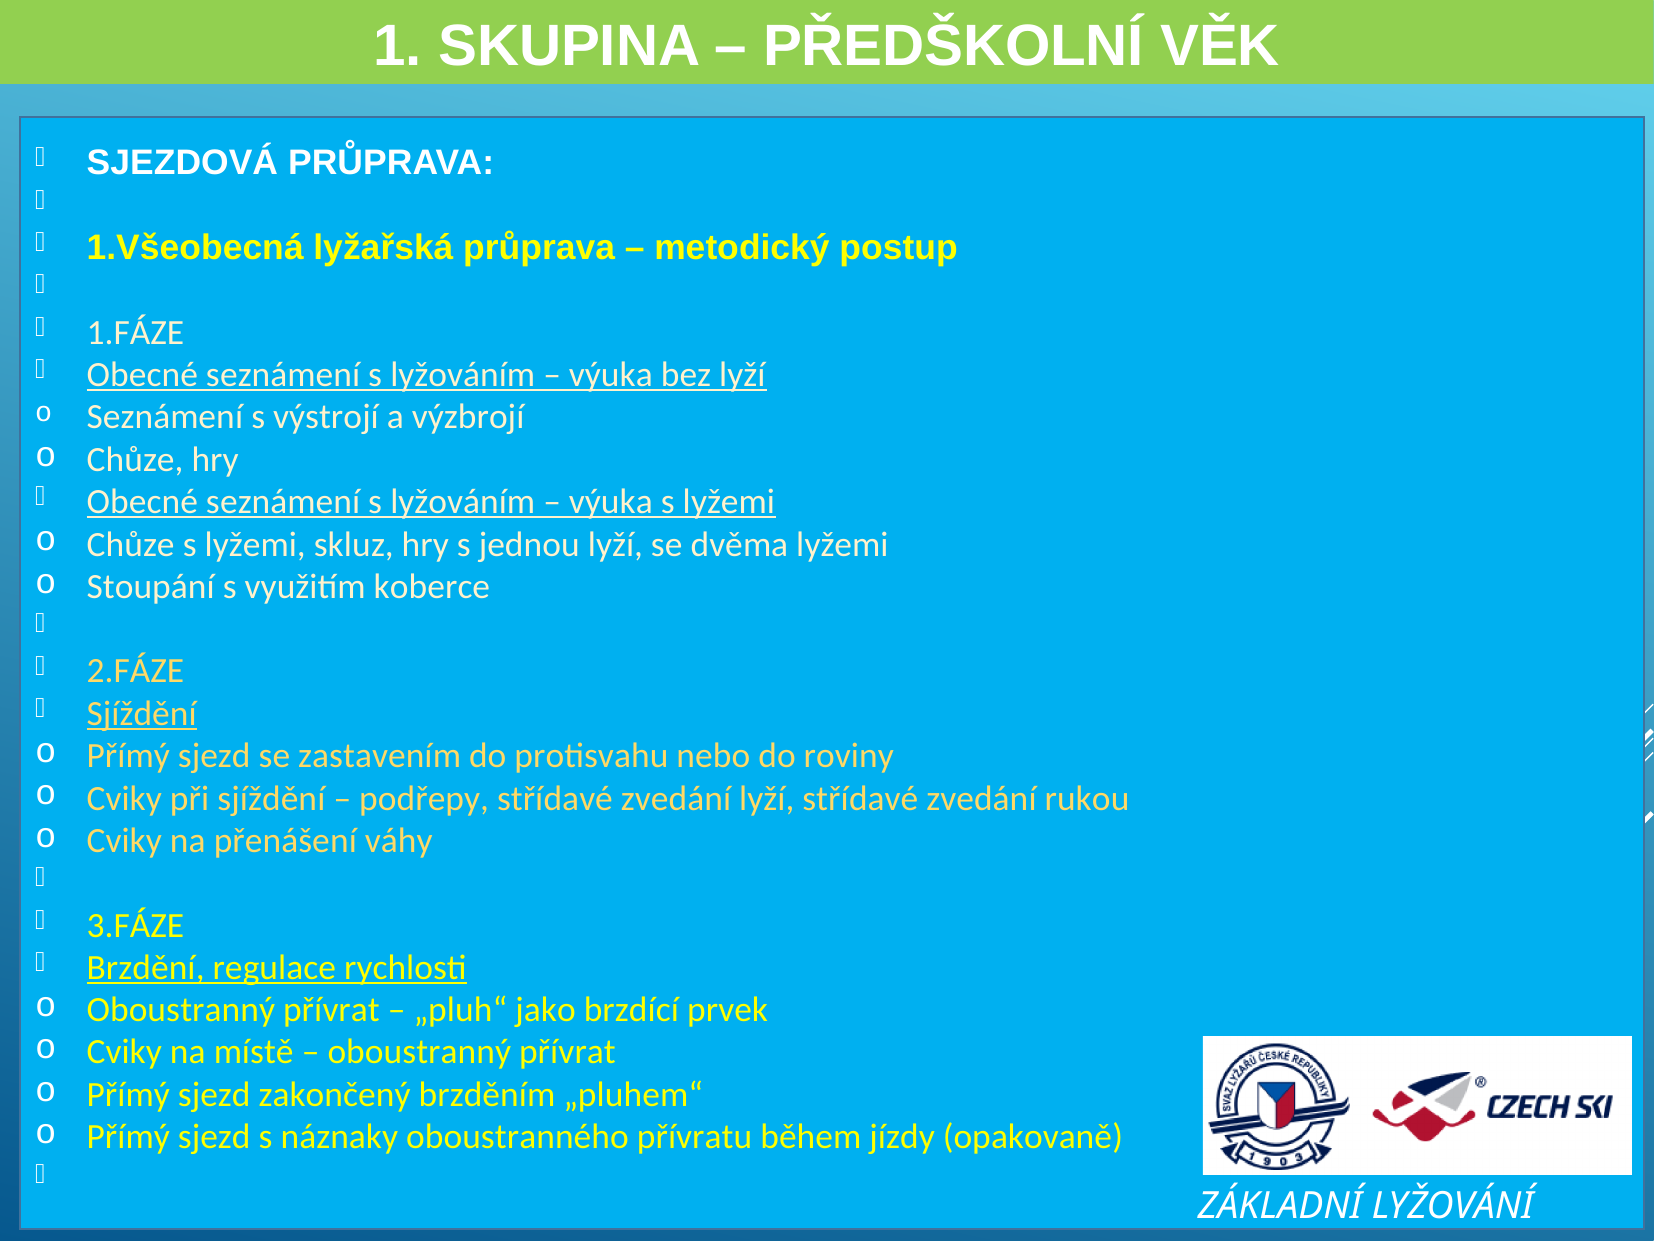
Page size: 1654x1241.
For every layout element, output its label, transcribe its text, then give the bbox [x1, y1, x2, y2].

title 1. Skupina – předškolní věk [0, 0, 1654, 84]
list SJEZDOVÁ PRŮPRAVA: 1.Všeobecná lyžařská průprava – metodický postup 1.FÁZE Obecné seznámení s lyžováním – výuka bez lyží Seznámení s výstrojí a výzbrojí Chůze, hry Obecné seznámení s lyžováním – výuka s lyžemi Chůze s lyžemi, skluz, hry s jednou lyží, se dvěma lyžemi Stoupání s využitím koberce 2.FÁZE Sjíždění Přímý sjezd se zastavením do protisvahu nebo do roviny Cviky při sjíždění – podřepy, střídavé zvedání lyží, střídavé zvedání rukou Cviky na přenášení váhy 3.FÁZE Brzdění, regulace rychlosti Oboustranný přívrat – „pluh“ jako brzdící prvek Cviky na místě – oboustranný přívrat Přímý sjezd zakončený brzděním „pluhem“ Přímý sjezd s náznaky oboustranného přívratu během jízdy (opakovaně) [20, 116, 1644, 1229]
text_box ZÁKLADNÍ LYŽOVÁNÍ [1182, 1173, 1644, 1235]
picture [1203, 1037, 1631, 1173]
